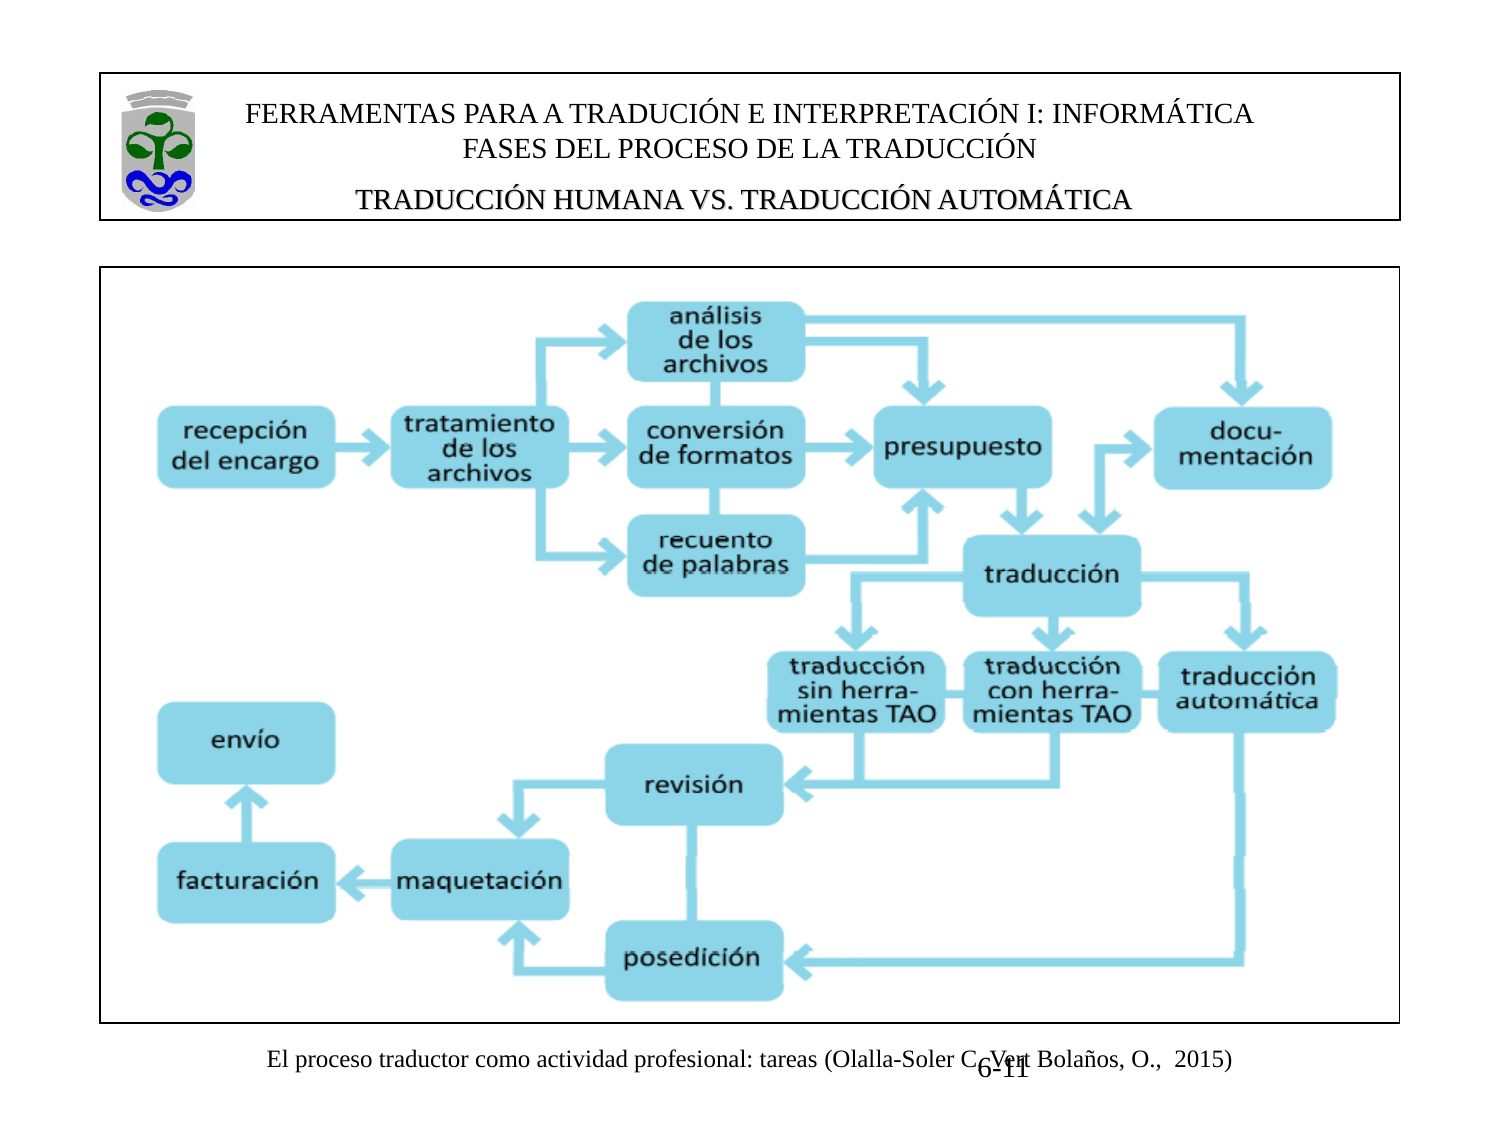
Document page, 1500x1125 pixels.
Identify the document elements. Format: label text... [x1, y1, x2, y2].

text_box El proceso traductor como actividad profesional: tareas (Olalla-Soler C, Vert Bolaños, O., 2015) [100, 1035, 1400, 1080]
text_box TRADUCCIÓN HUMANA VS. TRADUCCIÓN AUTOMÁTICA [147, 172, 1341, 223]
text_box 6-11 [962, 1040, 1423, 1083]
picture [135, 289, 1365, 1012]
